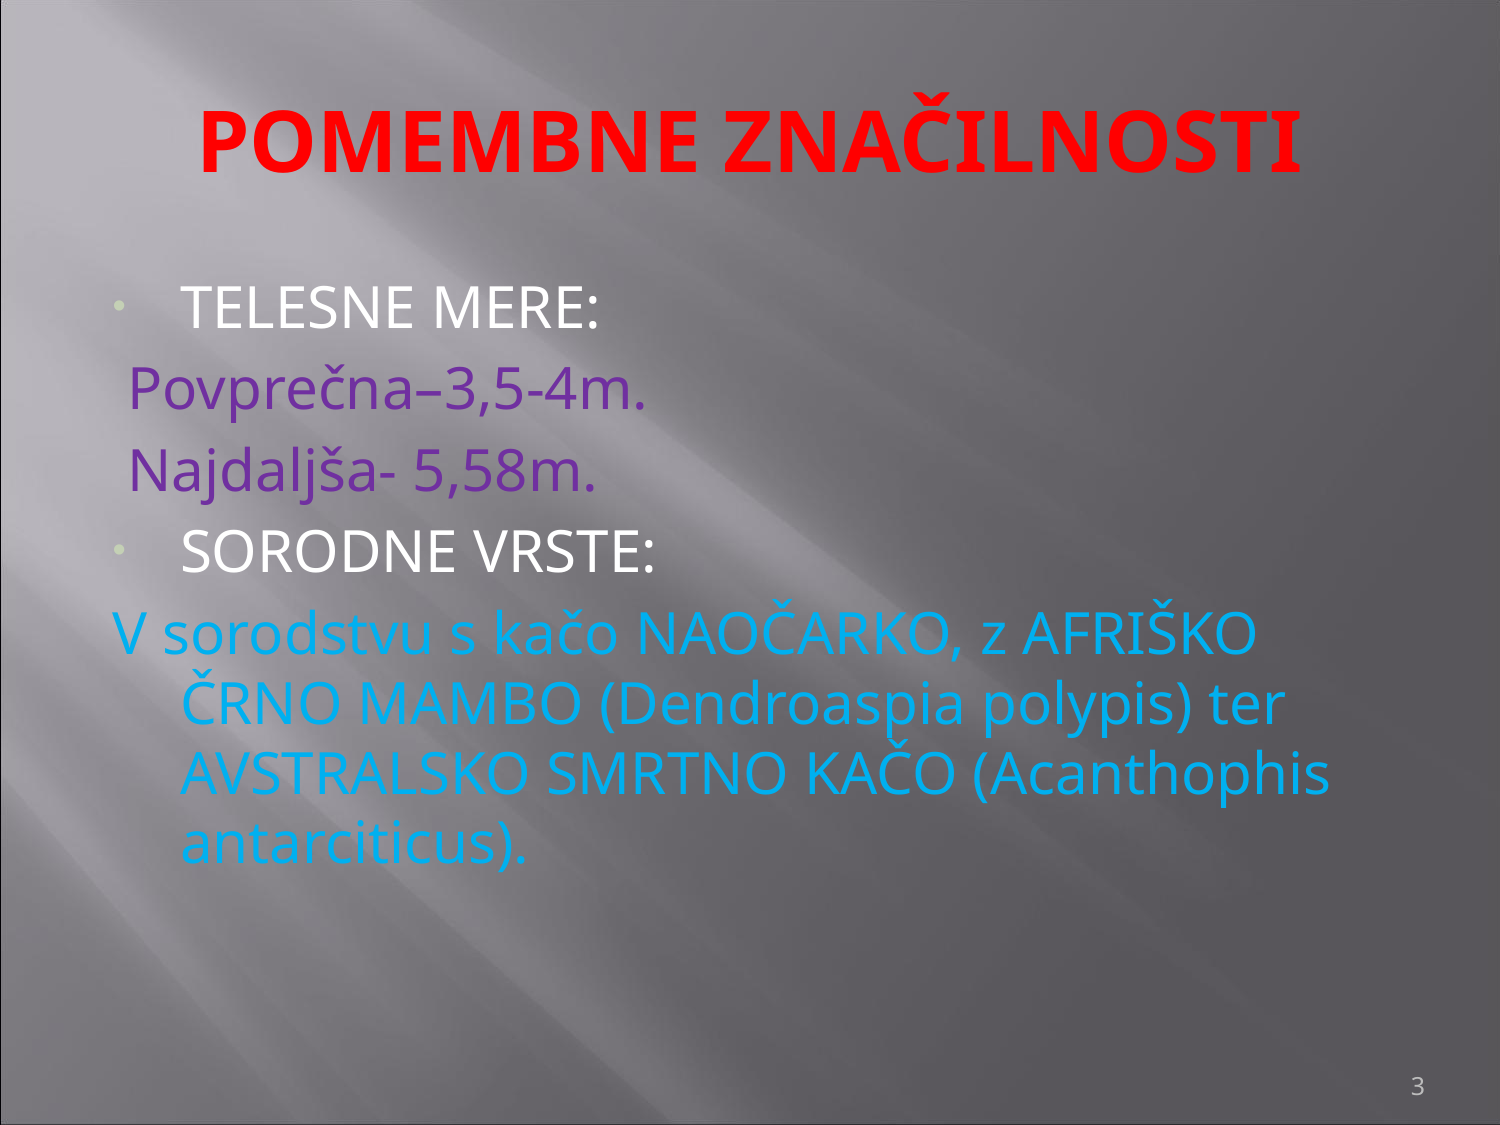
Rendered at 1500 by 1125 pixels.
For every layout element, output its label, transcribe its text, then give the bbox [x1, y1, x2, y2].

picture [0, 0, 1500, 1125]
slide_number <number> [1299, 1052, 1425, 1113]
list TELESNE MERE: Povprečna–3,5-4m. Najdaljša- 5,58m. SORODNE VRSTE: V sorodstvu s kačo NAOČARKO, z AFRIŠKO ČRNO MAMBO (Dendroaspia polypis) ter AVSTRALSKO SMRTNO KAČO (Acanthophis antarciticus). [75, 262, 1425, 1035]
title POMEMBNE ZNAČILNOSTI [75, 45, 1425, 233]
